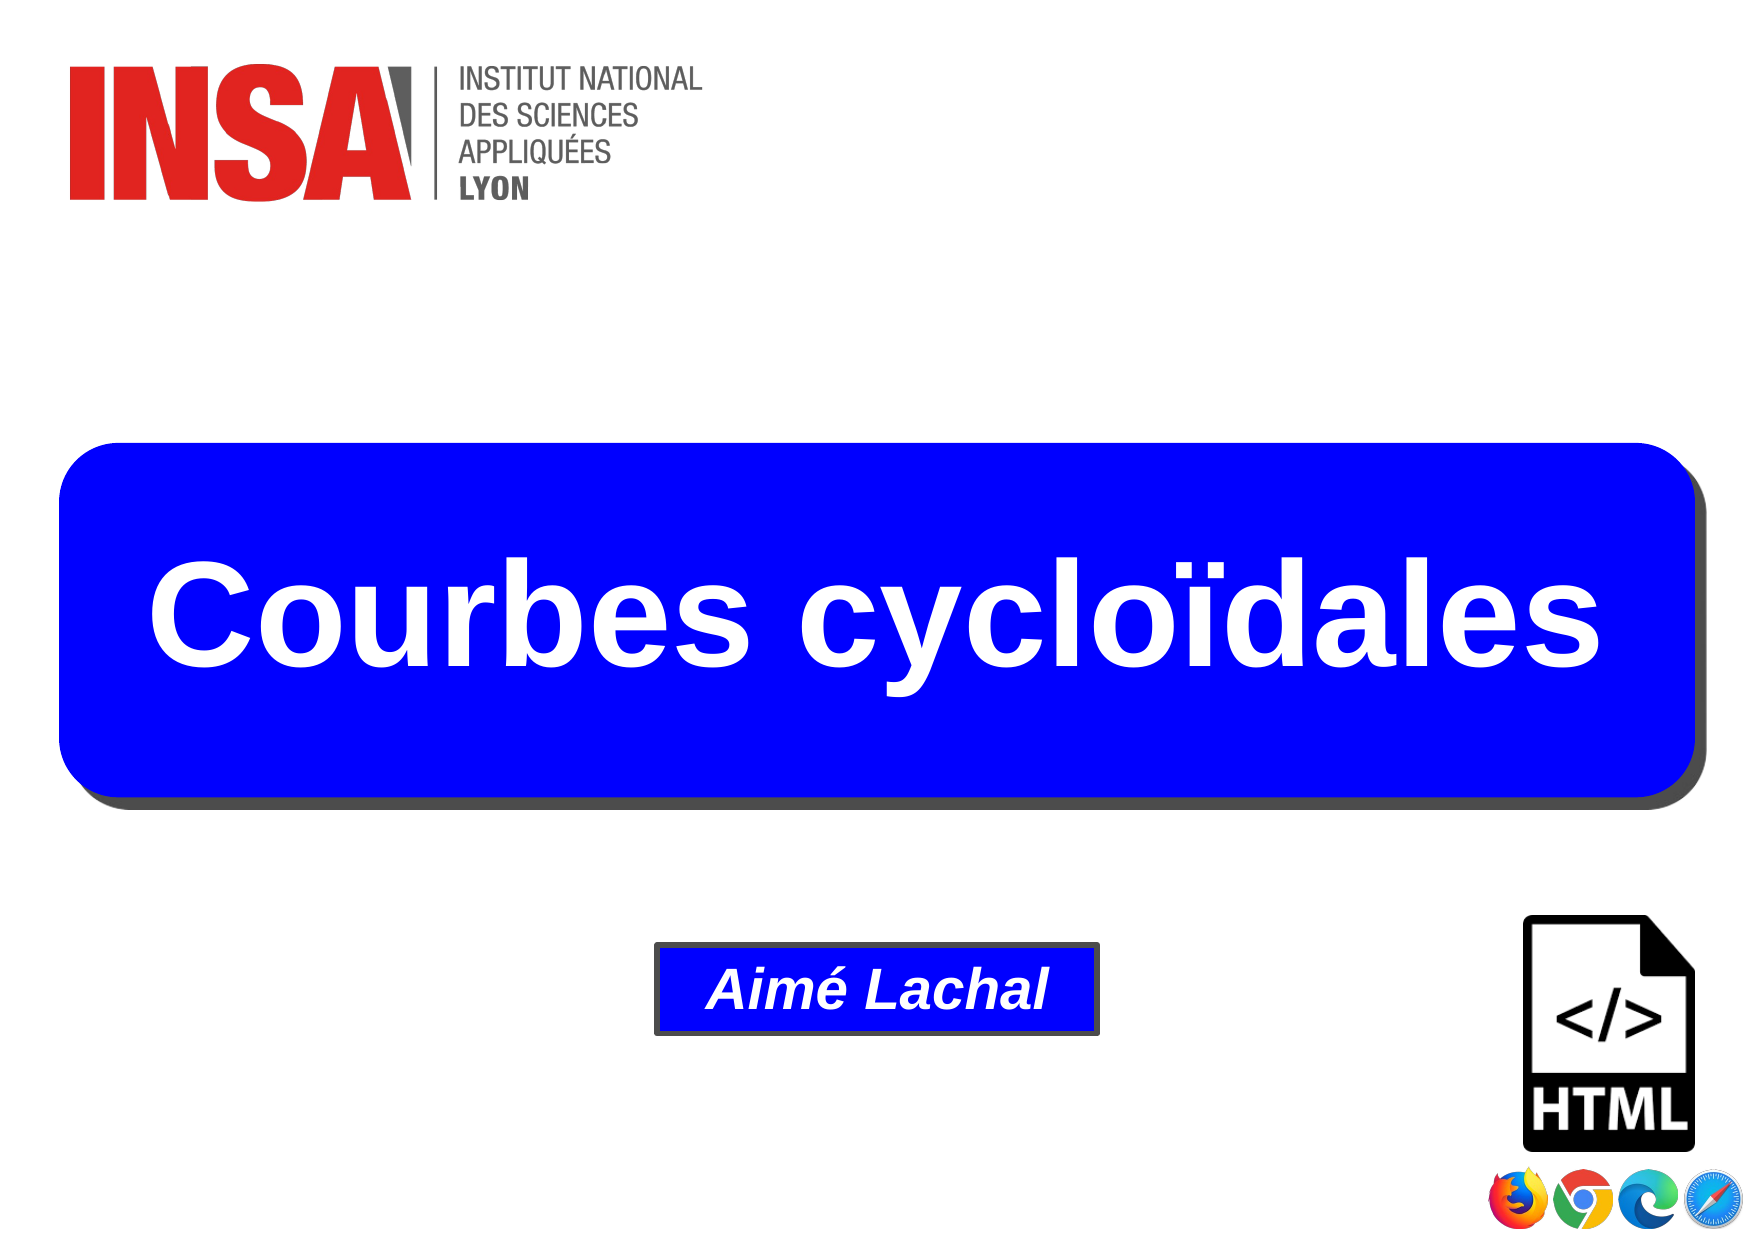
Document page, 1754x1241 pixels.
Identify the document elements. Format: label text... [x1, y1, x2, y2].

picture [1523, 915, 1695, 1152]
picture [59, 58, 713, 207]
picture [1553, 1169, 1613, 1229]
text_box Courbes cycloïdales [59, 442, 1695, 798]
picture [1618, 1169, 1678, 1229]
picture [1683, 1169, 1743, 1229]
picture [1488, 1166, 1548, 1229]
title Aimé Lachal [657, 944, 1098, 1034]
